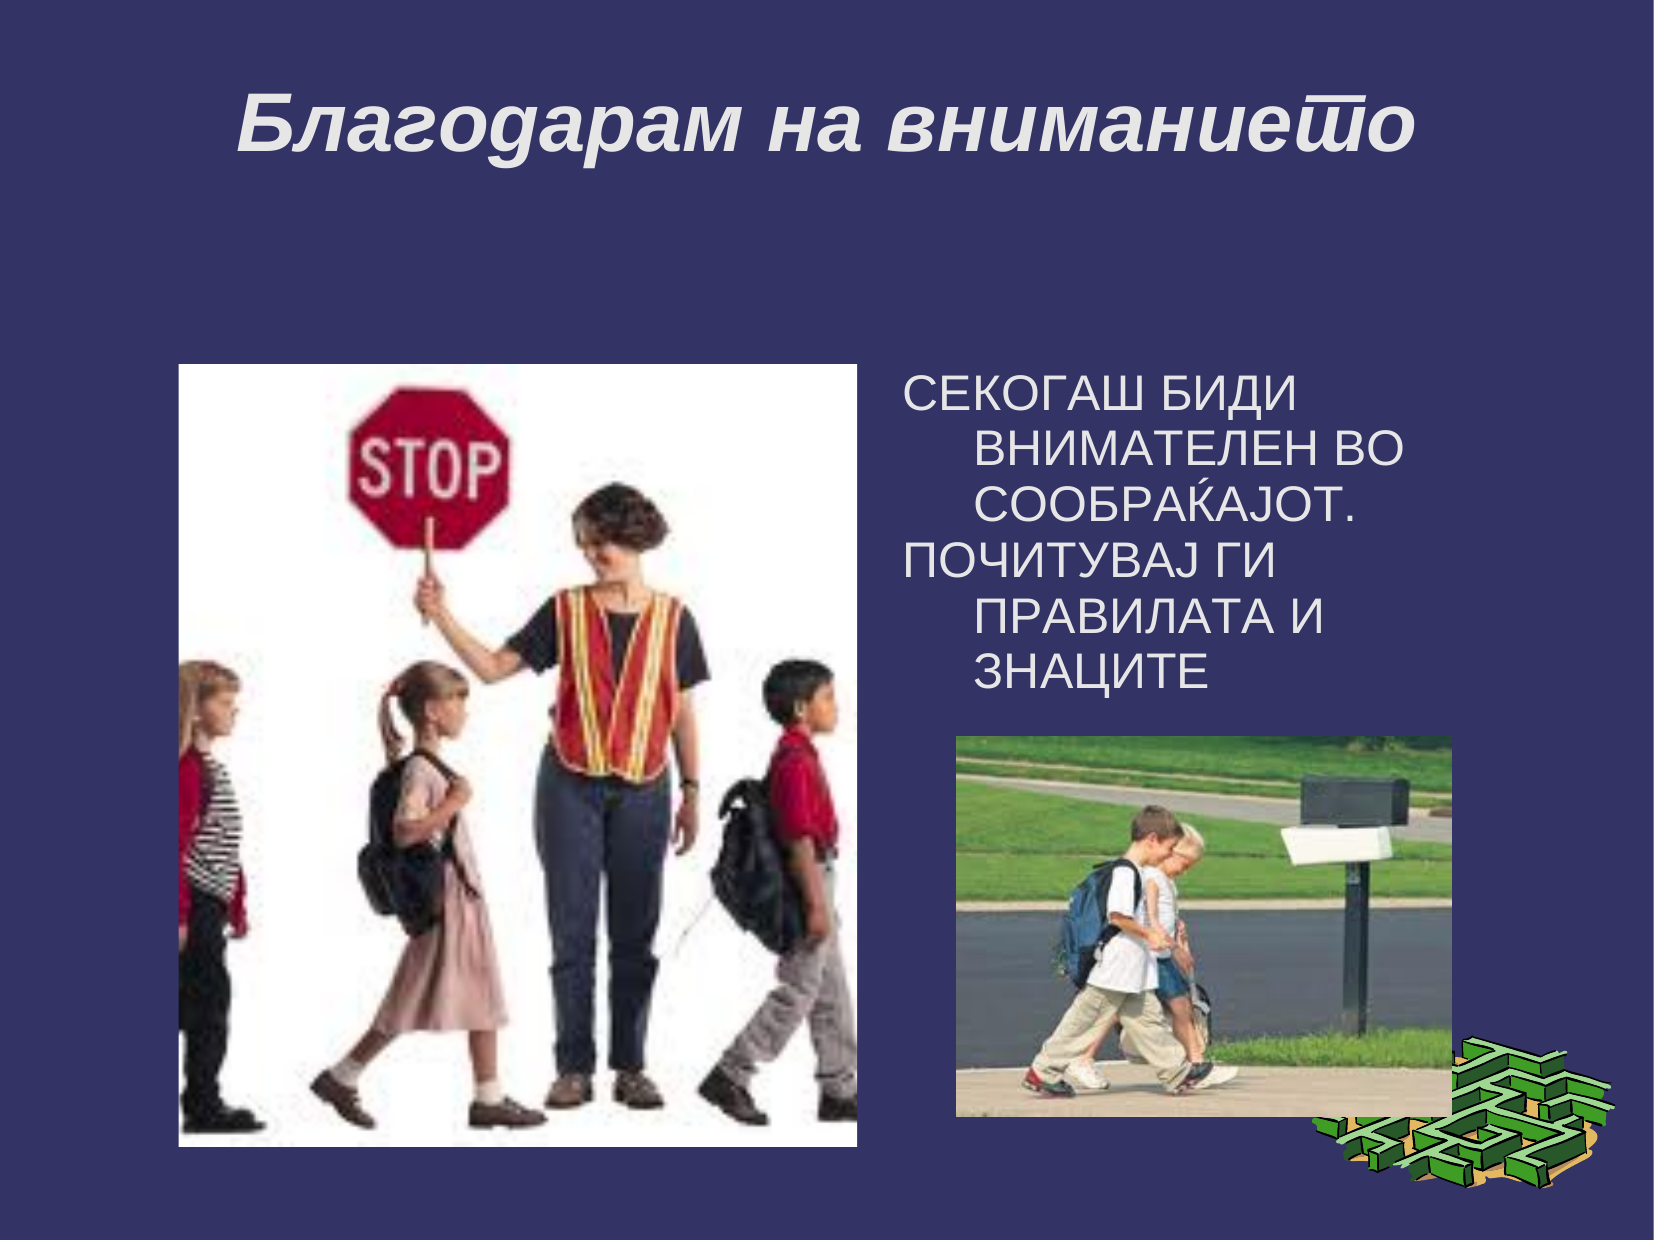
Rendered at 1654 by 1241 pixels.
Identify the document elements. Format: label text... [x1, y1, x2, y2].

picture [178, 364, 858, 1147]
list СЕКОГАШ БИДИ ВНИМАТЕЛЕН ВО СООБРАЌАЈОТ. ПОЧИТУВАЈ ГИ ПРАВИЛАТА И ЗНАЦИТЕ [891, 364, 1570, 715]
title Благодарам на вниманието [121, 74, 1534, 172]
picture [956, 736, 1452, 1117]
